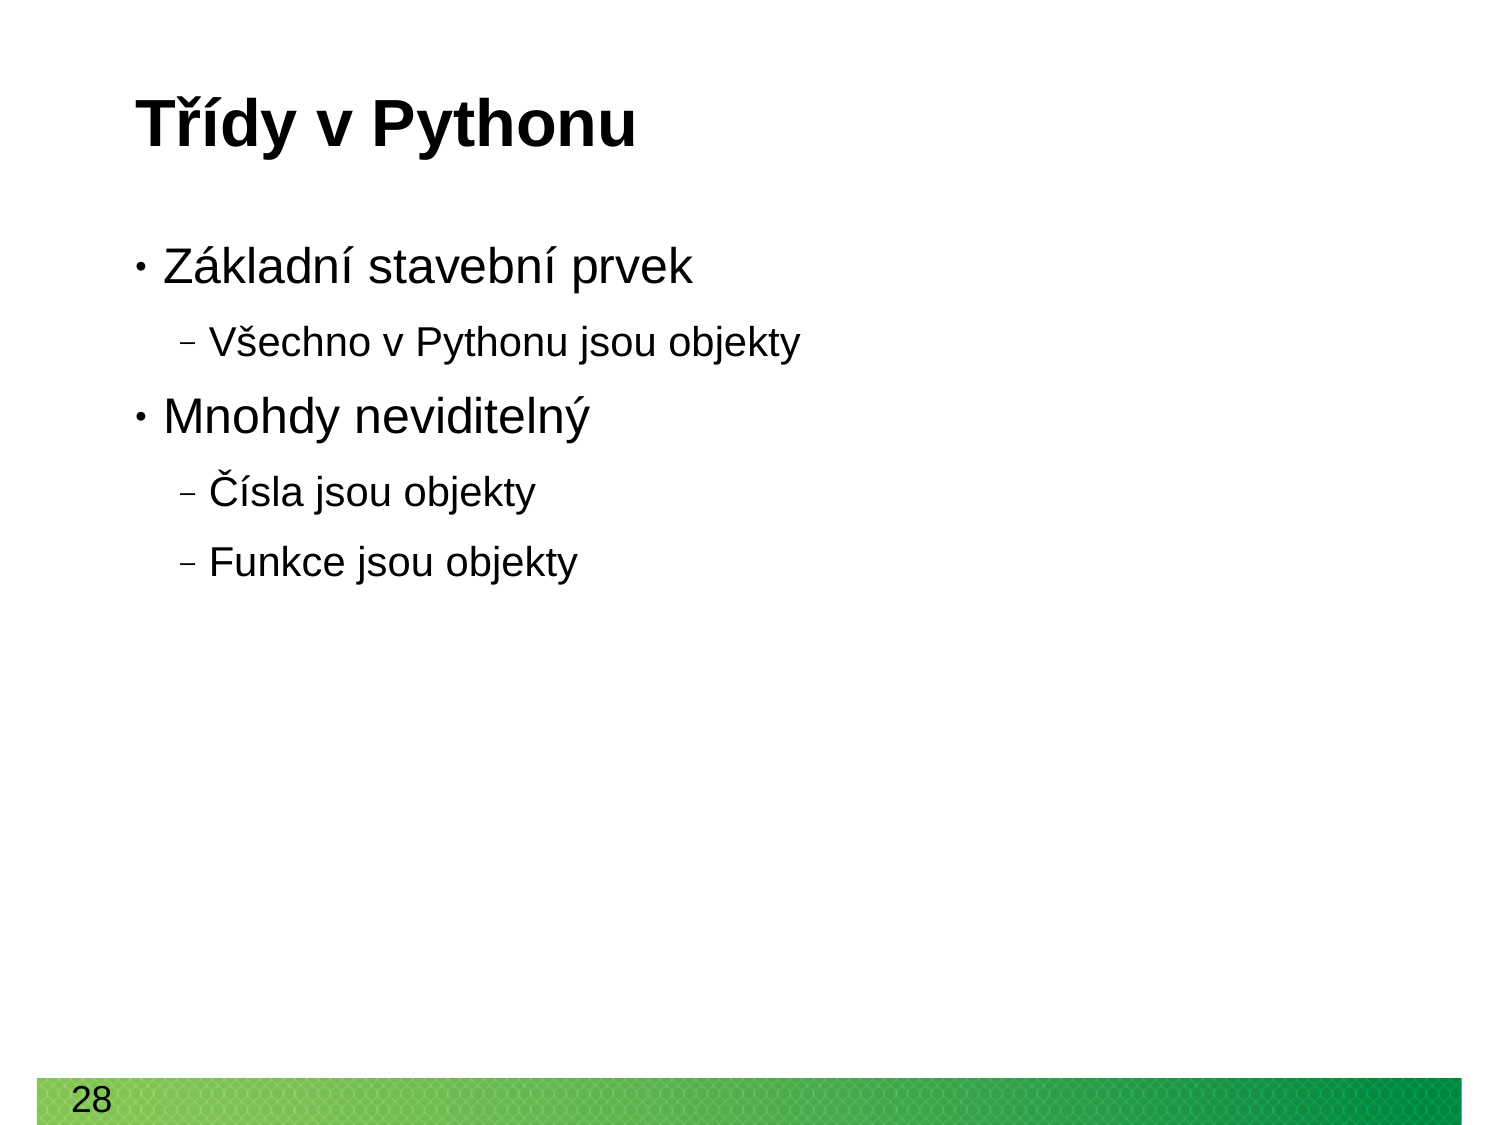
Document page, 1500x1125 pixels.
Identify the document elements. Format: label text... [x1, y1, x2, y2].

picture [36, 1078, 1462, 1125]
title Třídy v Pythonu [135, 41, 1372, 204]
list Základní stavební prvek Všechno v Pythonu jsou objekty Mnohdy neviditelný Čísla jsou objekty Funkce jsou objekty [135, 238, 1372, 892]
